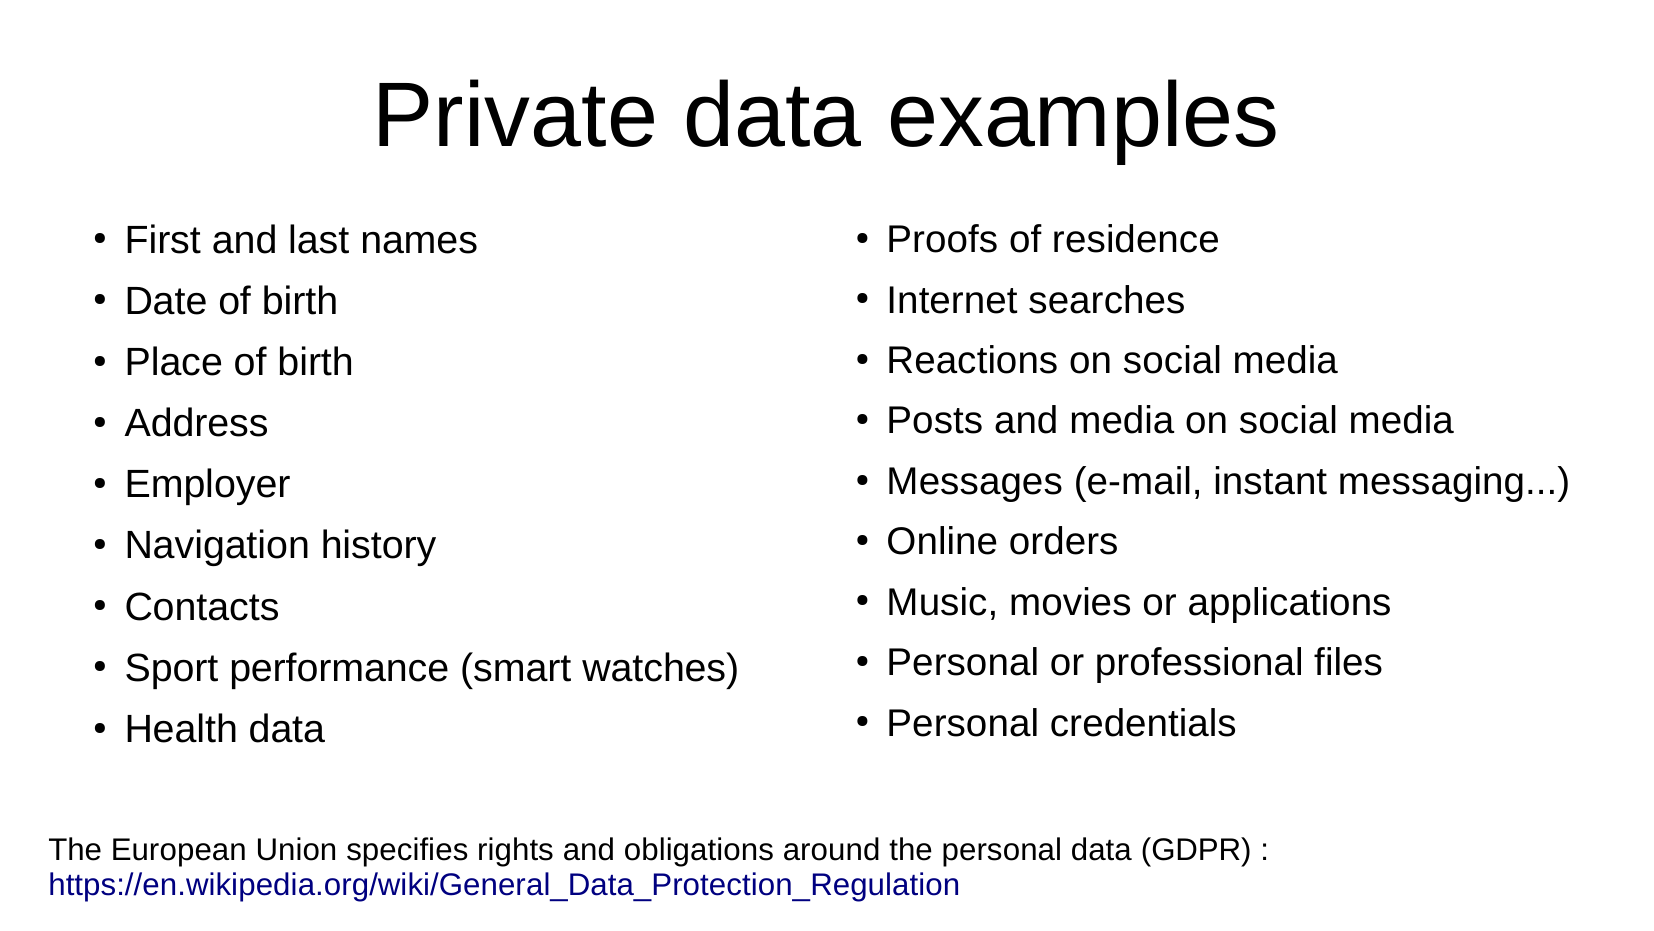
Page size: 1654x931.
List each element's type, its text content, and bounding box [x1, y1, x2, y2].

title Private data examples [82, 37, 1571, 193]
list First and last names Date of birth Place of birth Address Employer Navigation history Contacts Sport performance (smart watches) Health data [82, 217, 809, 758]
list Proofs of residence Internet searches Reactions on social media Posts and media on social media Messages (e-mail, instant messaging...) Online orders Music, movies or applications Personal or professional files Personal credentials [845, 217, 1572, 758]
text_box The European Union specifies rights and obligations around the personal data (GDPR) : https://en.wikipedia.org/wiki/General_Data_Protection_Regulation [33, 825, 1537, 910]
